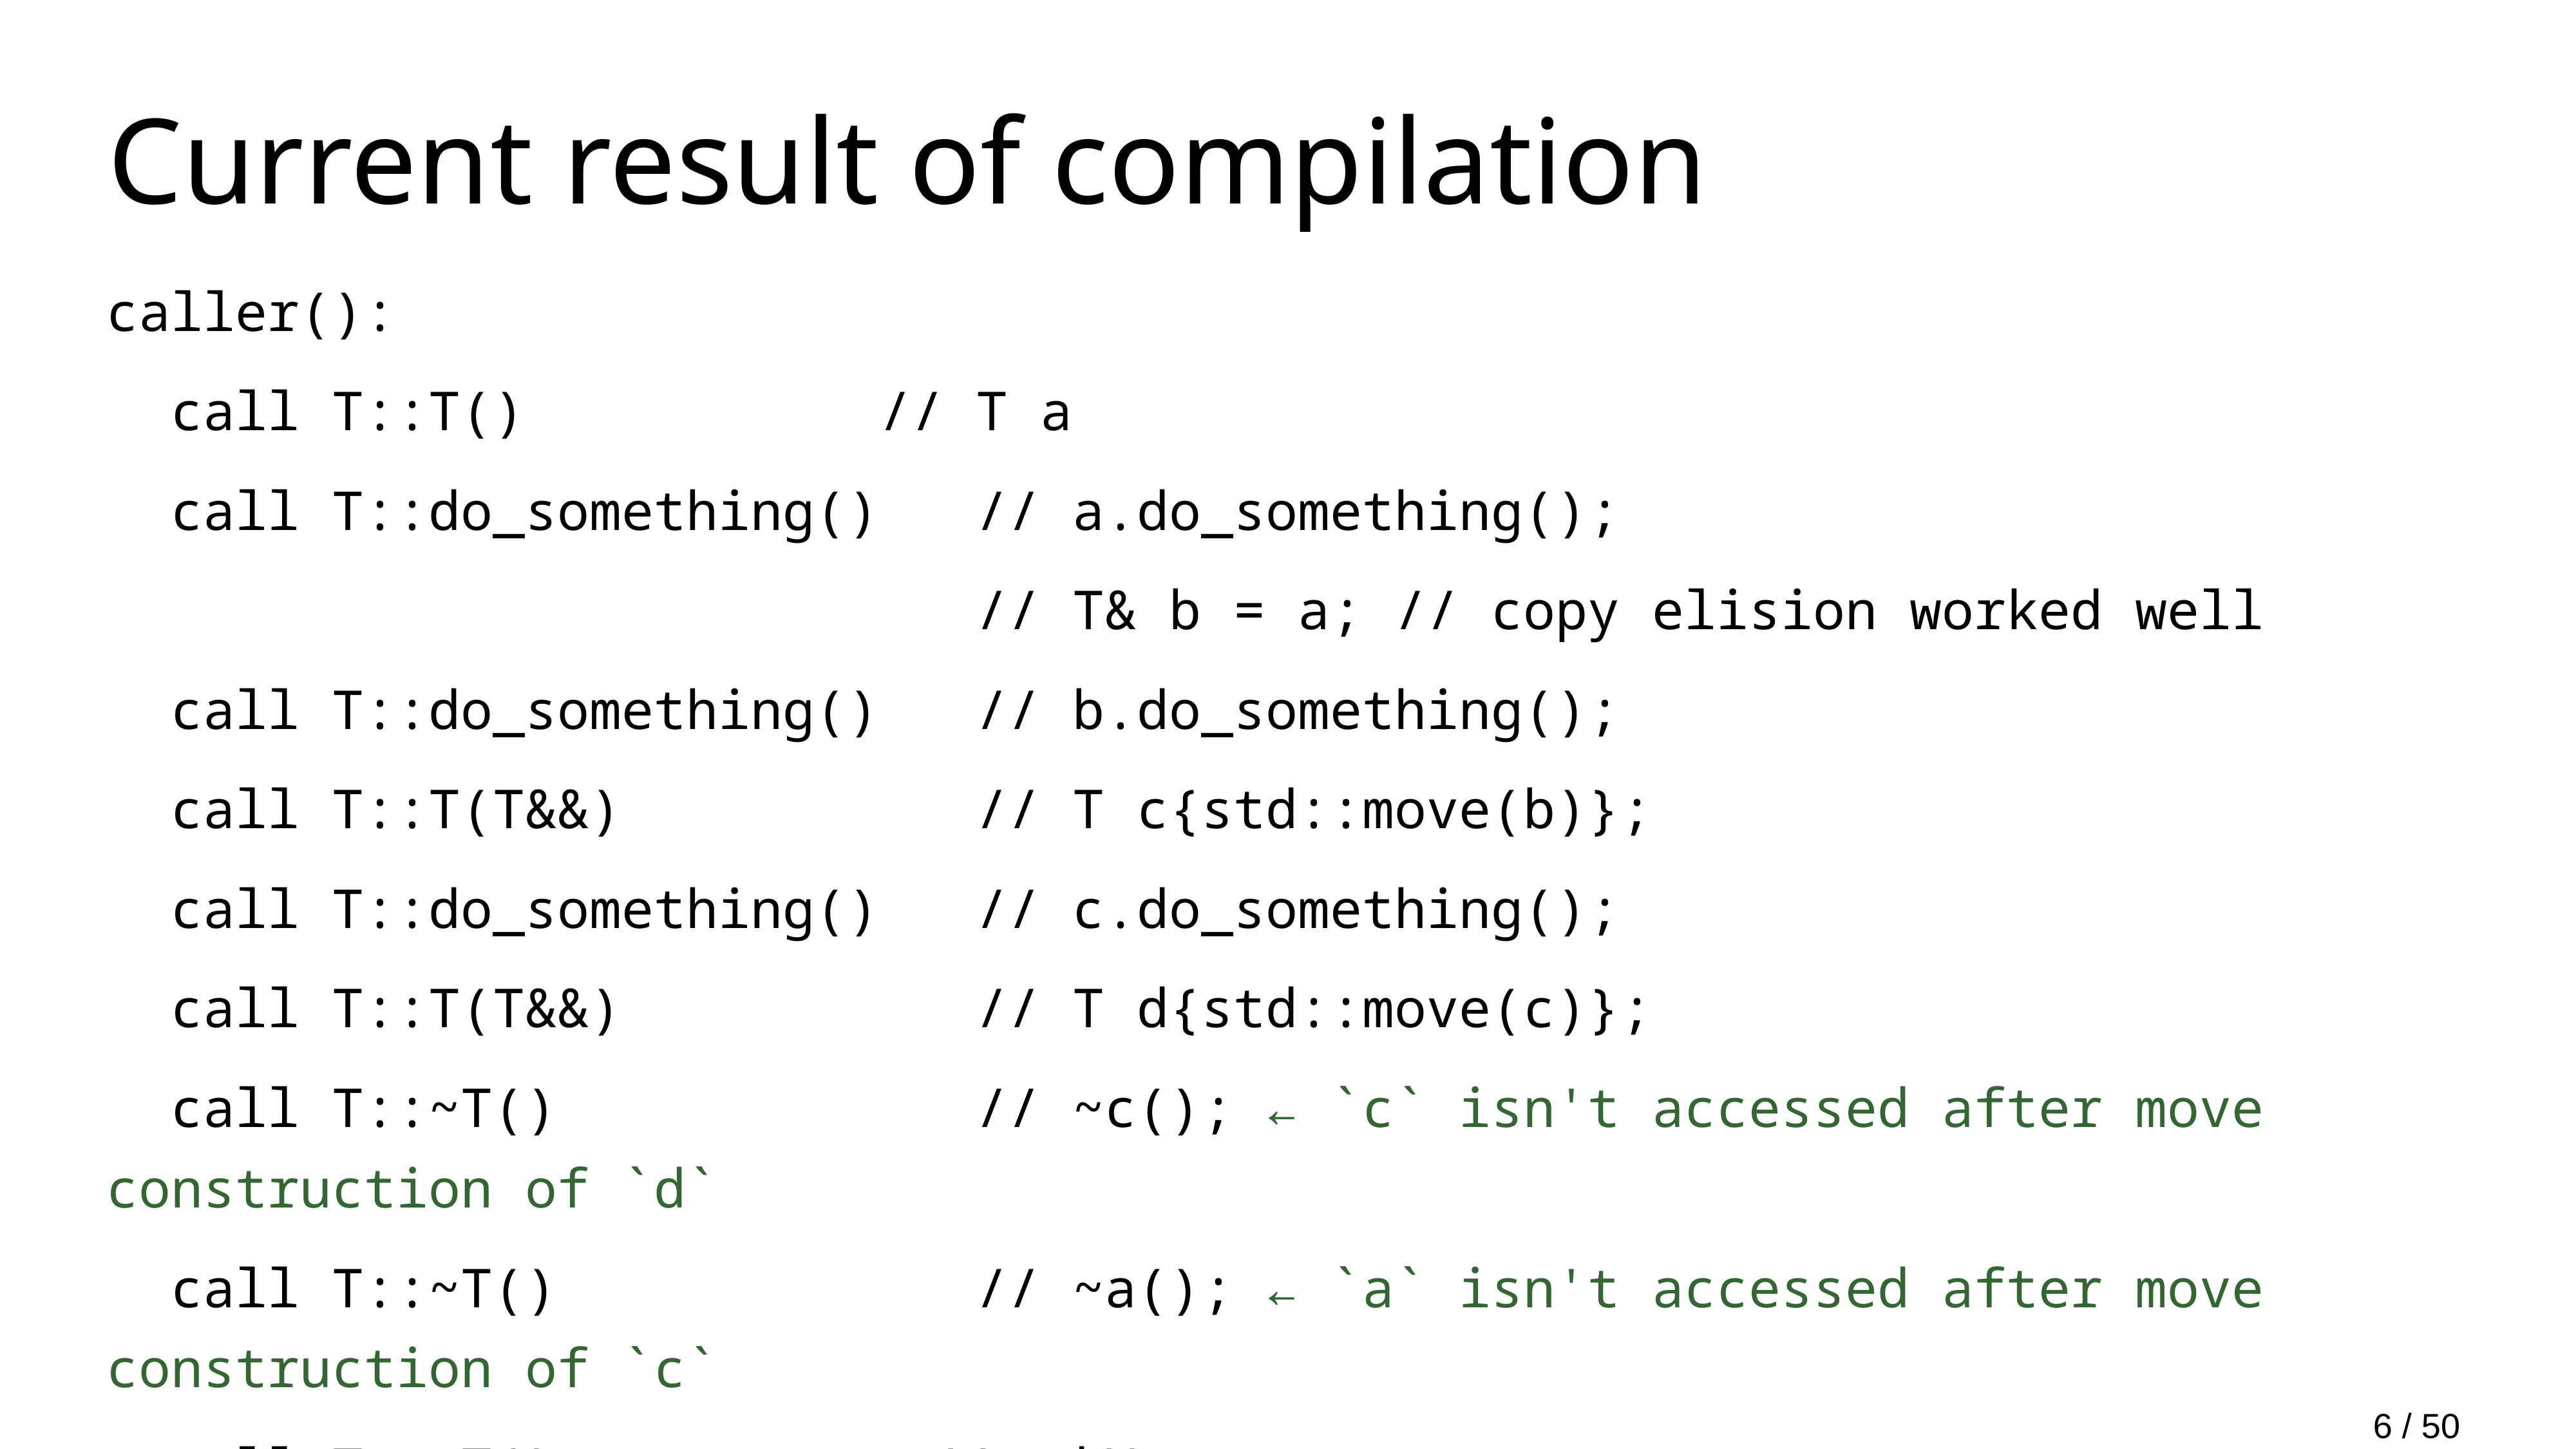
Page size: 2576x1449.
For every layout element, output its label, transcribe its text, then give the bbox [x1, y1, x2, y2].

list caller(): call T::T() // T a call T::do_something() // a.do_something(); // T& b = a; // copy elision worked well call T::do_something() // b.do_something(); call T::T(T&&) // T c{std::move(b)}; call T::do_something() // c.do_something(); call T::T(T&&) // T d{std::move(c)}; call T::~T() // ~c(); ← `c` isn't accessed after move construction of `d` call T::~T() // ~a(); ← `a` isn't accessed after move construction of `c` call T::~T() // ~d(); [0, 211, 2576, 1366]
text_box <number> / 50 [2363, 1402, 2576, 1449]
title Current result of compilation [108, 80, 2468, 211]
